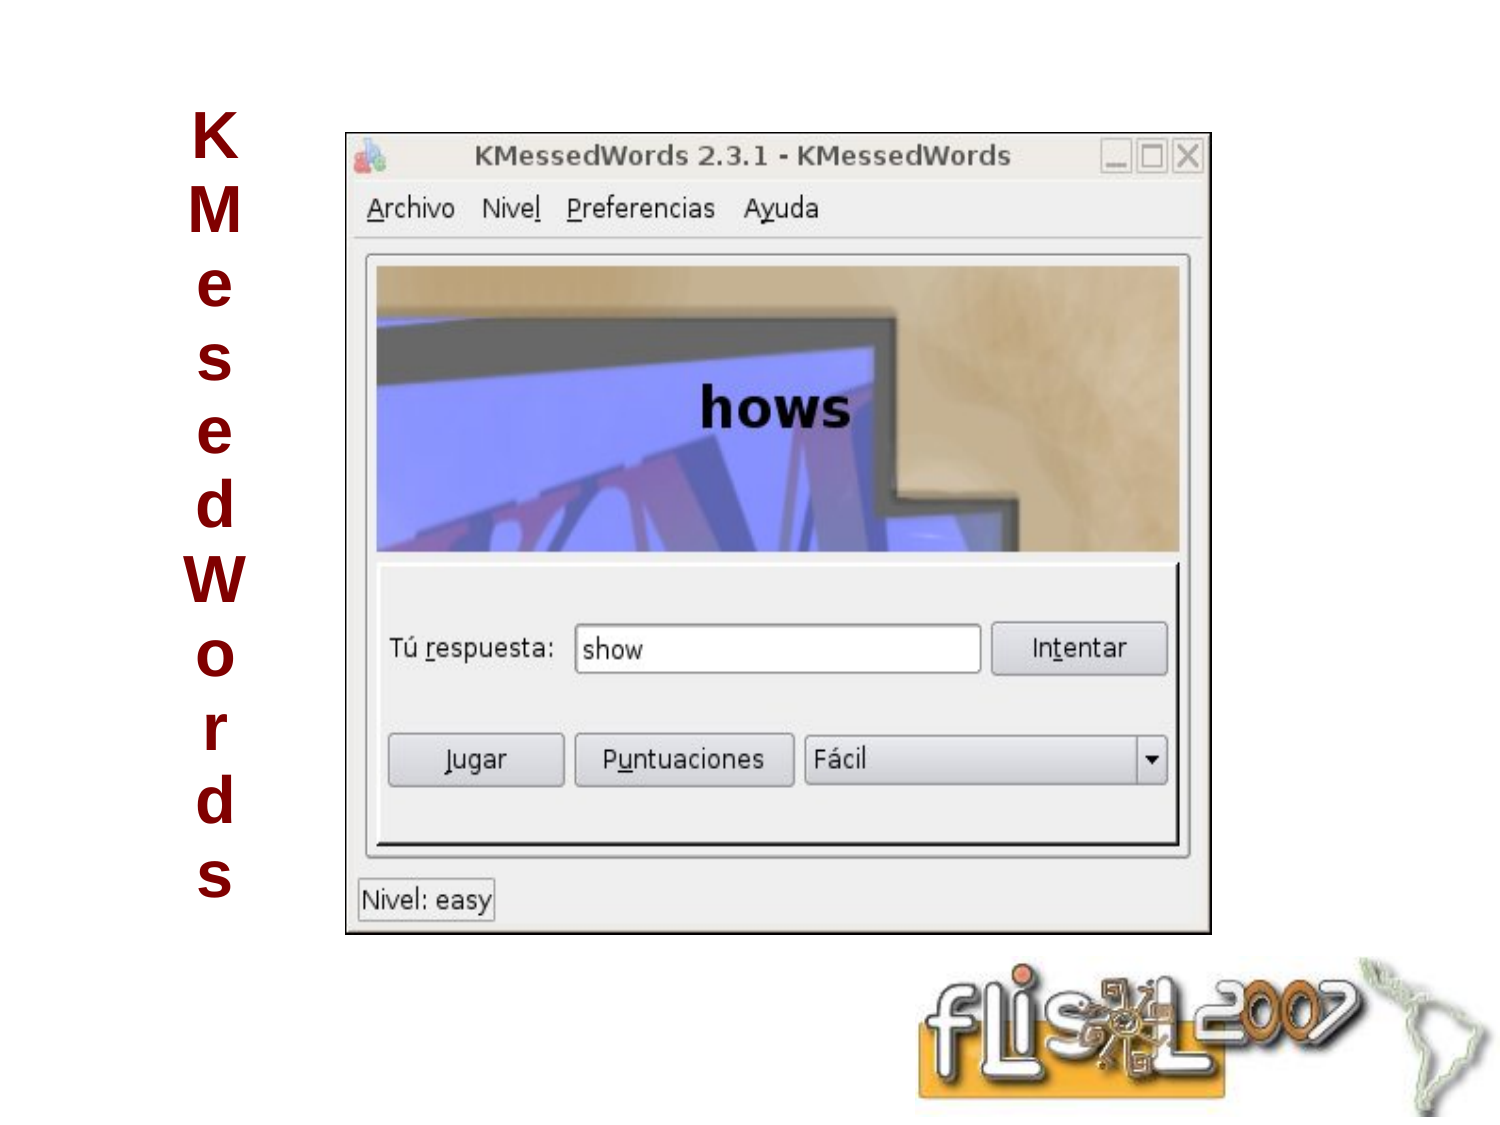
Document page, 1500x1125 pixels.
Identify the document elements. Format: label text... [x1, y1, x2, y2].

text_box K M e s e d W o r d s [183, 100, 247, 913]
picture [345, 132, 1212, 935]
picture [915, 956, 1500, 1117]
